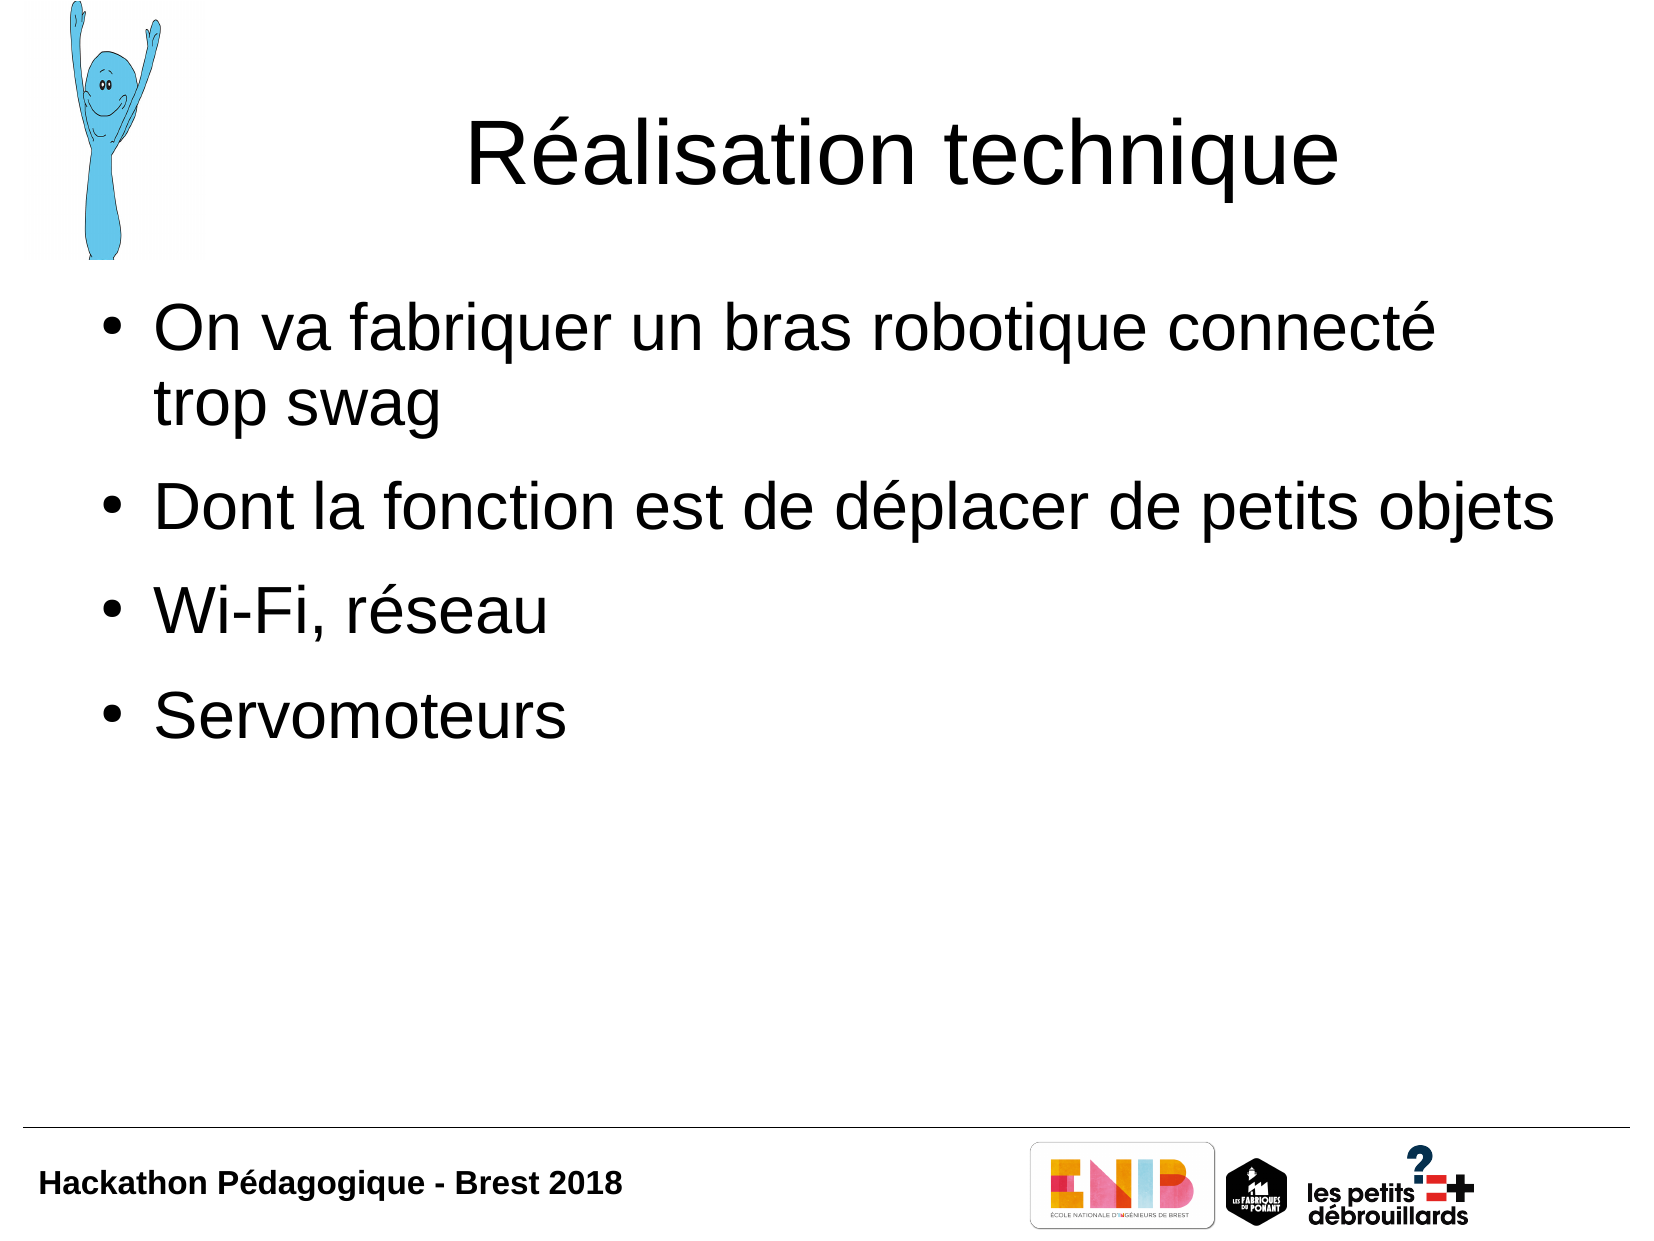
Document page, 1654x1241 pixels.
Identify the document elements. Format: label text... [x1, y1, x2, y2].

list On va fabriquer un bras robotique connecté trop swag Dont la fonction est de déplacer de petits objets Wi-Fi, réseau Servomoteurs [82, 290, 1571, 1109]
picture [24, 1, 206, 260]
picture [1308, 1145, 1474, 1225]
title Réalisation technique [236, 49, 1571, 257]
picture [1015, 1127, 1287, 1241]
text_box Hackathon Pédagogique - Brest 2018 [23, 1157, 945, 1211]
